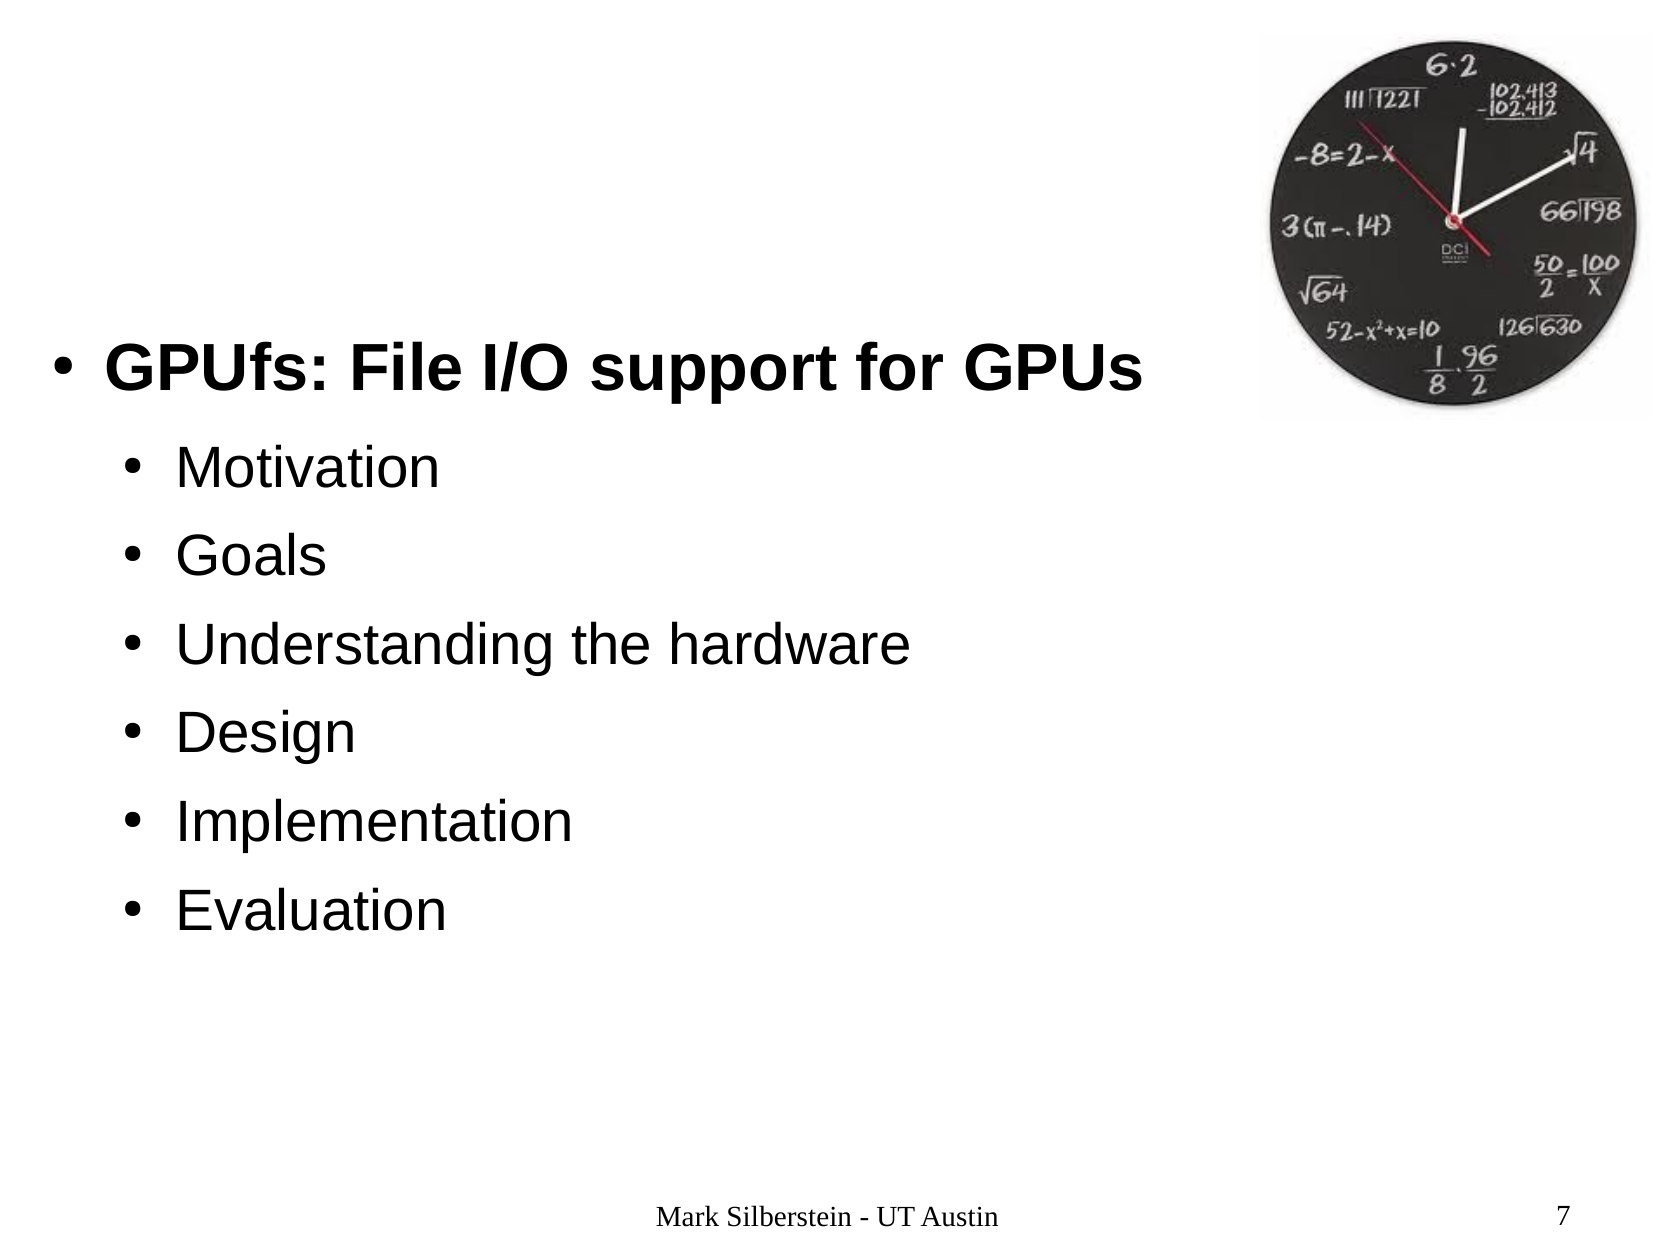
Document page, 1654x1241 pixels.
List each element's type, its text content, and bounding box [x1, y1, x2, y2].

list GPUfs: File I/O support for GPUs Motivation Goals Understanding the hardware Design Implementation Evaluation [33, 330, 1522, 961]
picture [1260, 34, 1651, 421]
